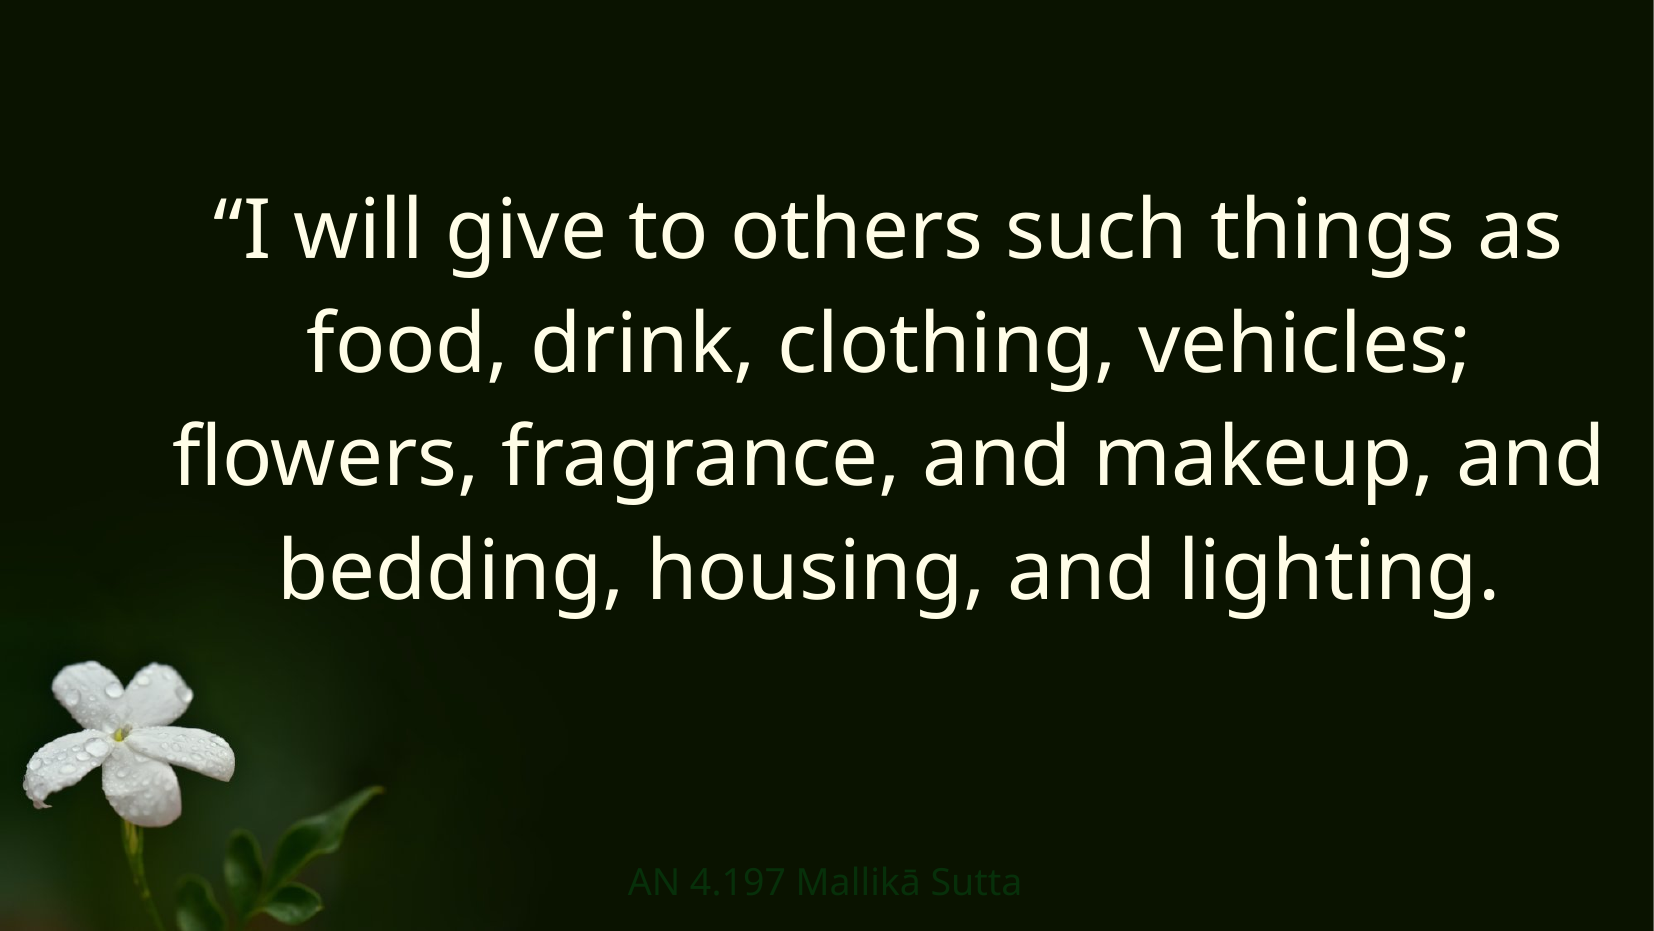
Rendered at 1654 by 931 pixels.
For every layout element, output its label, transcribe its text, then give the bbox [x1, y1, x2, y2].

text_box AN 4.197 Mallikā Sutta [0, 848, 1652, 918]
subtitle “I will give to others such things as food, drink, clothing, vehicles; flowers, fragrance, and makeup, and bedding, housing, and lighting. [171, 89, 1608, 705]
picture [0, 0, 1654, 931]
